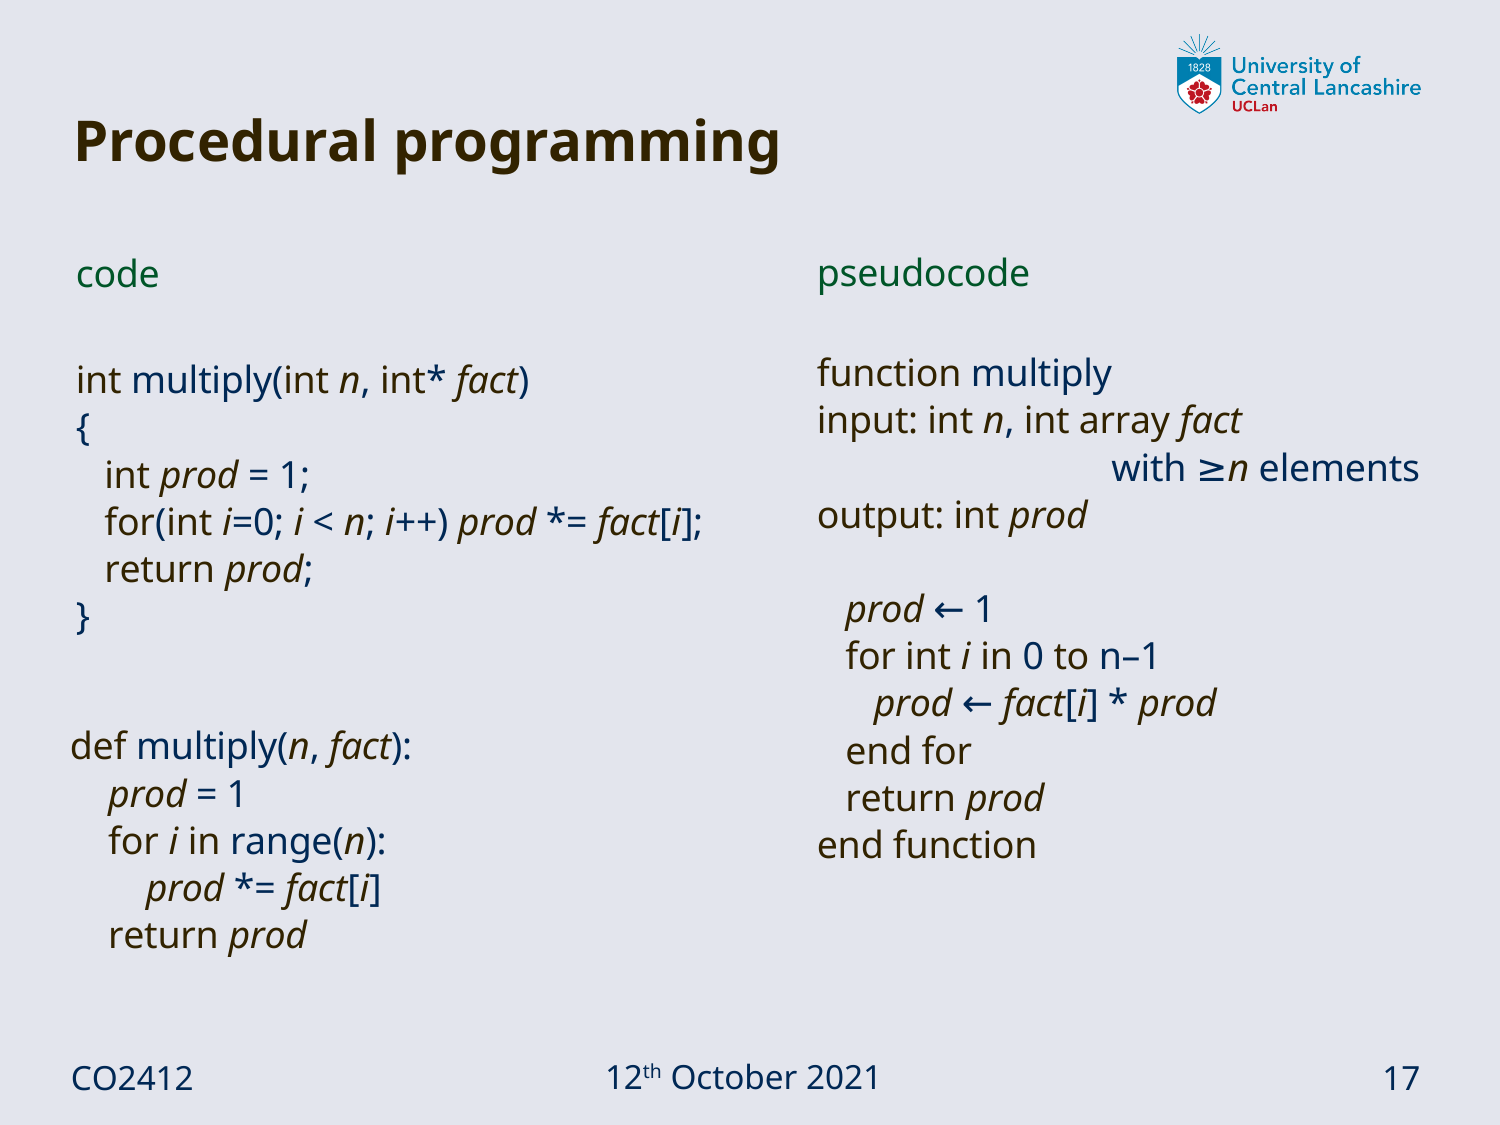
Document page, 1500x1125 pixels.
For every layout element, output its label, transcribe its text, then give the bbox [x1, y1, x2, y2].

text_box pseudocode [799, 241, 1448, 312]
text_box code [59, 242, 835, 307]
text_box int multiply(int n, int* fact) { int prod = 1; for(int i=0; i < n; i++) prod *= fact[i]; return prod; } [58, 348, 780, 660]
title Procedural programming [58, 93, 1475, 186]
text_box def multiply(n, fact): prod = 1 for i in range(n): prod *= fact[i] return prod [53, 714, 560, 964]
text_box function multiply input: int n, int array fact with ≥n elements output: int prod prod ← 1 for int i in 0 to n–1 prod ← fact[i] * prod end for return prod end function [799, 341, 1448, 874]
picture [1177, 34, 1421, 93]
